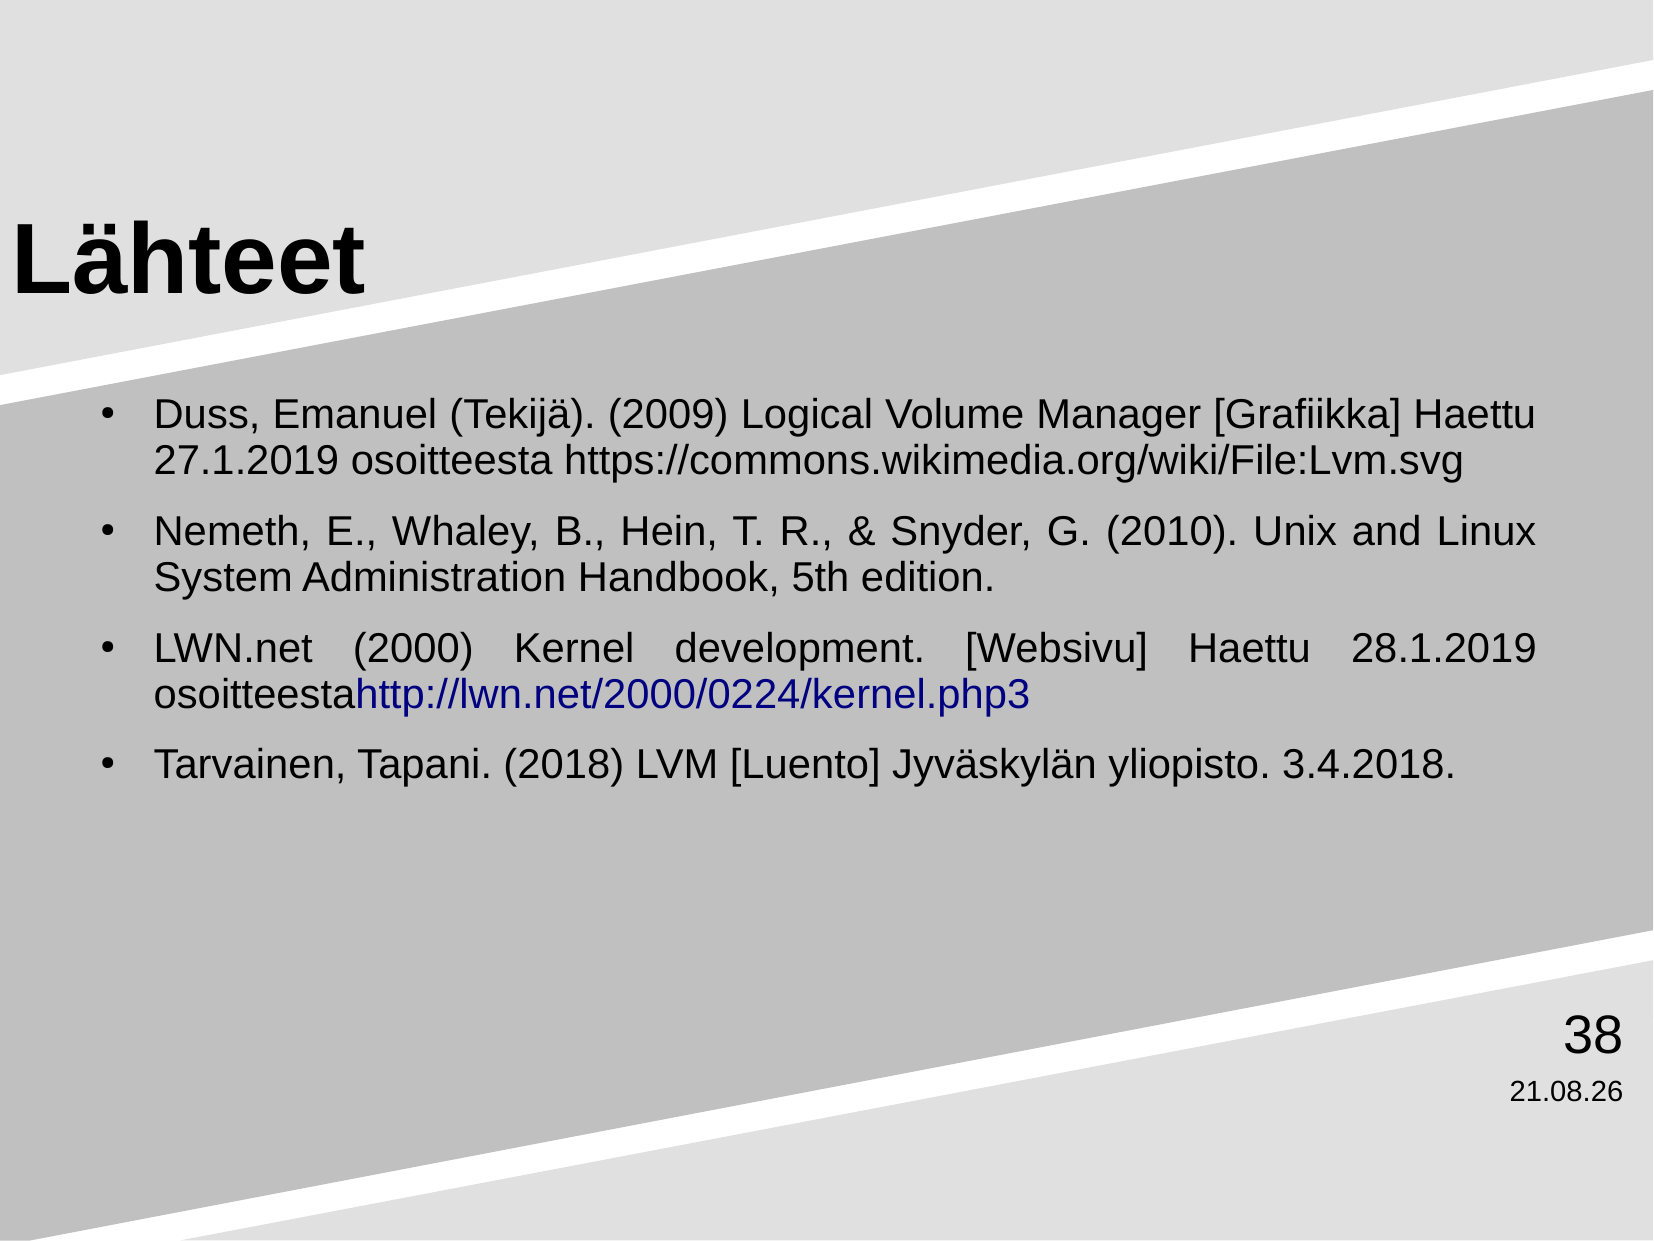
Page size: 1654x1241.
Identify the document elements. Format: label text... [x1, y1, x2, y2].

title Lähteet [11, 155, 1500, 363]
list Duss, Emanuel (Tekijä). (2009) Logical Volume Manager [Grafiikka] Haettu 27.1.2019 osoitteesta https://commons.wikimedia.org/wiki/File:Lvm.svg Nemeth, E., Whaley, B., Hein, T. R., & Snyder, G. (2010). Unix and Linux System Administration Handbook, 5th edition. LWN.net (2000) Kernel development. [Websivu] Haettu 28.1.2019 osoitteestahttp://lwn.net/2000/0224/kernel.php3 Tarvainen, Tapani. (2018) LVM [Luento] Jyväskylän yliopisto. 3.4.2018. [82, 390, 1538, 1111]
